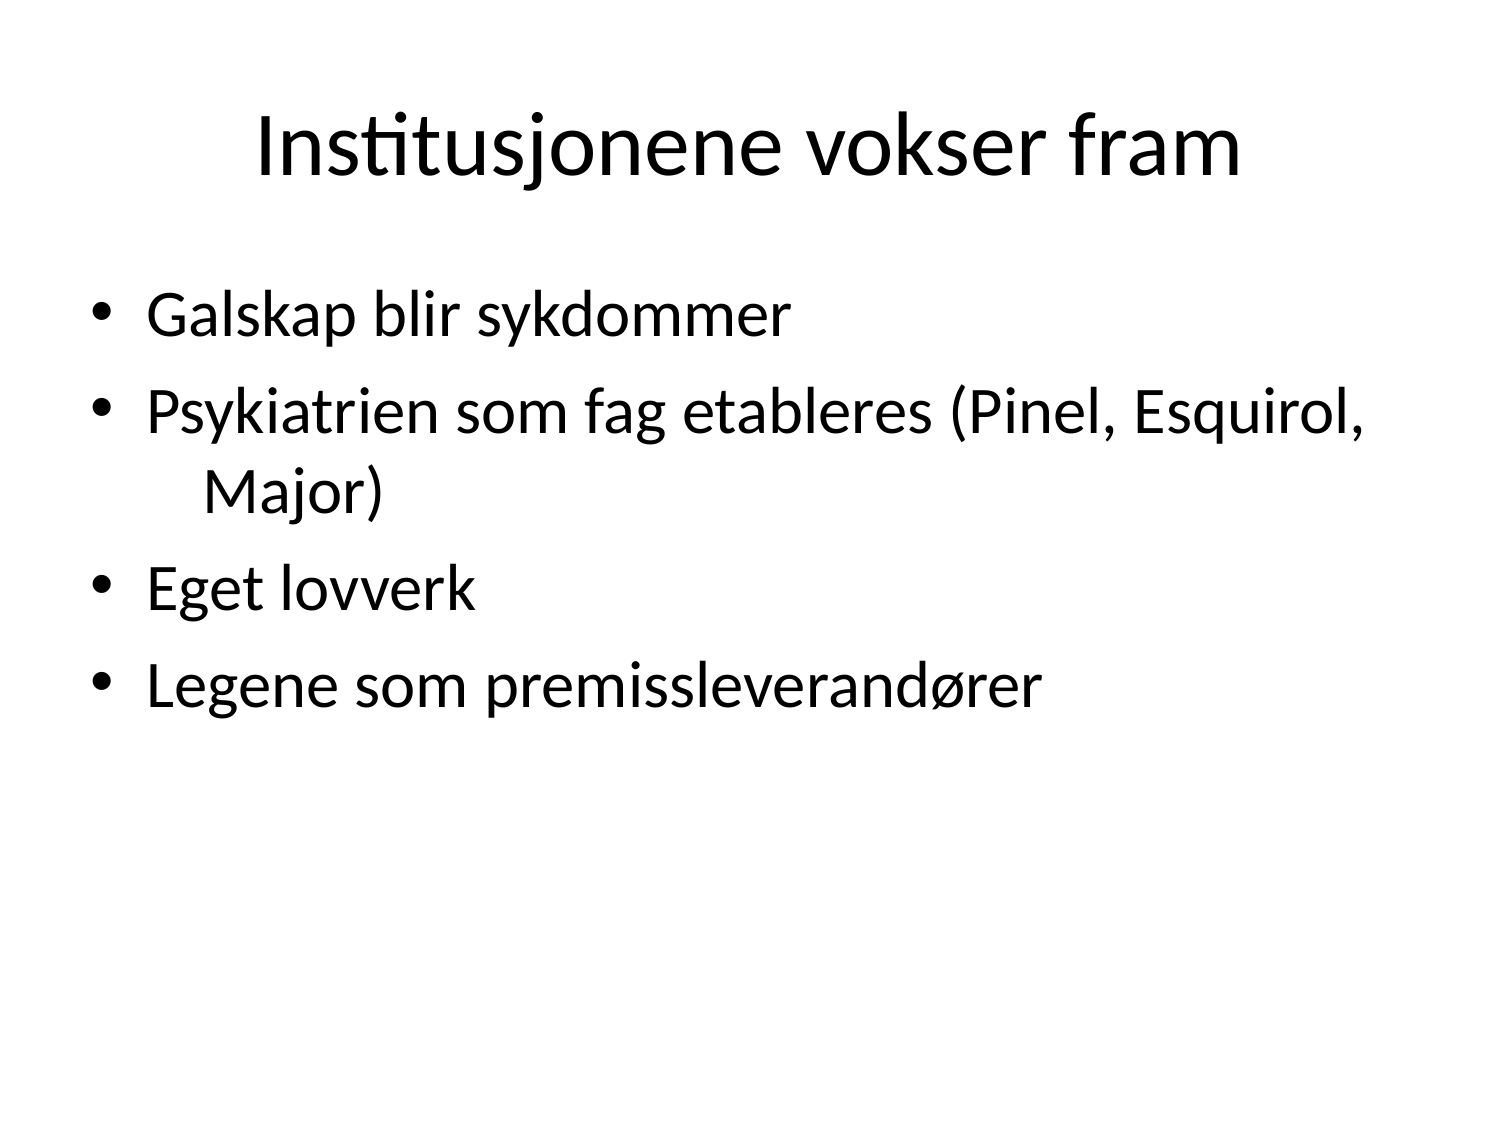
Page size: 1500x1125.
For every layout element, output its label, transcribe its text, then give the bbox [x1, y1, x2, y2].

list Galskap blir sykdommer Psykiatrien som fag etableres (Pinel, Esquirol, Major) Eget lovverk Legene som premissleverandører [75, 262, 1426, 1005]
title Institusjonene vokser fram [75, 45, 1426, 233]
